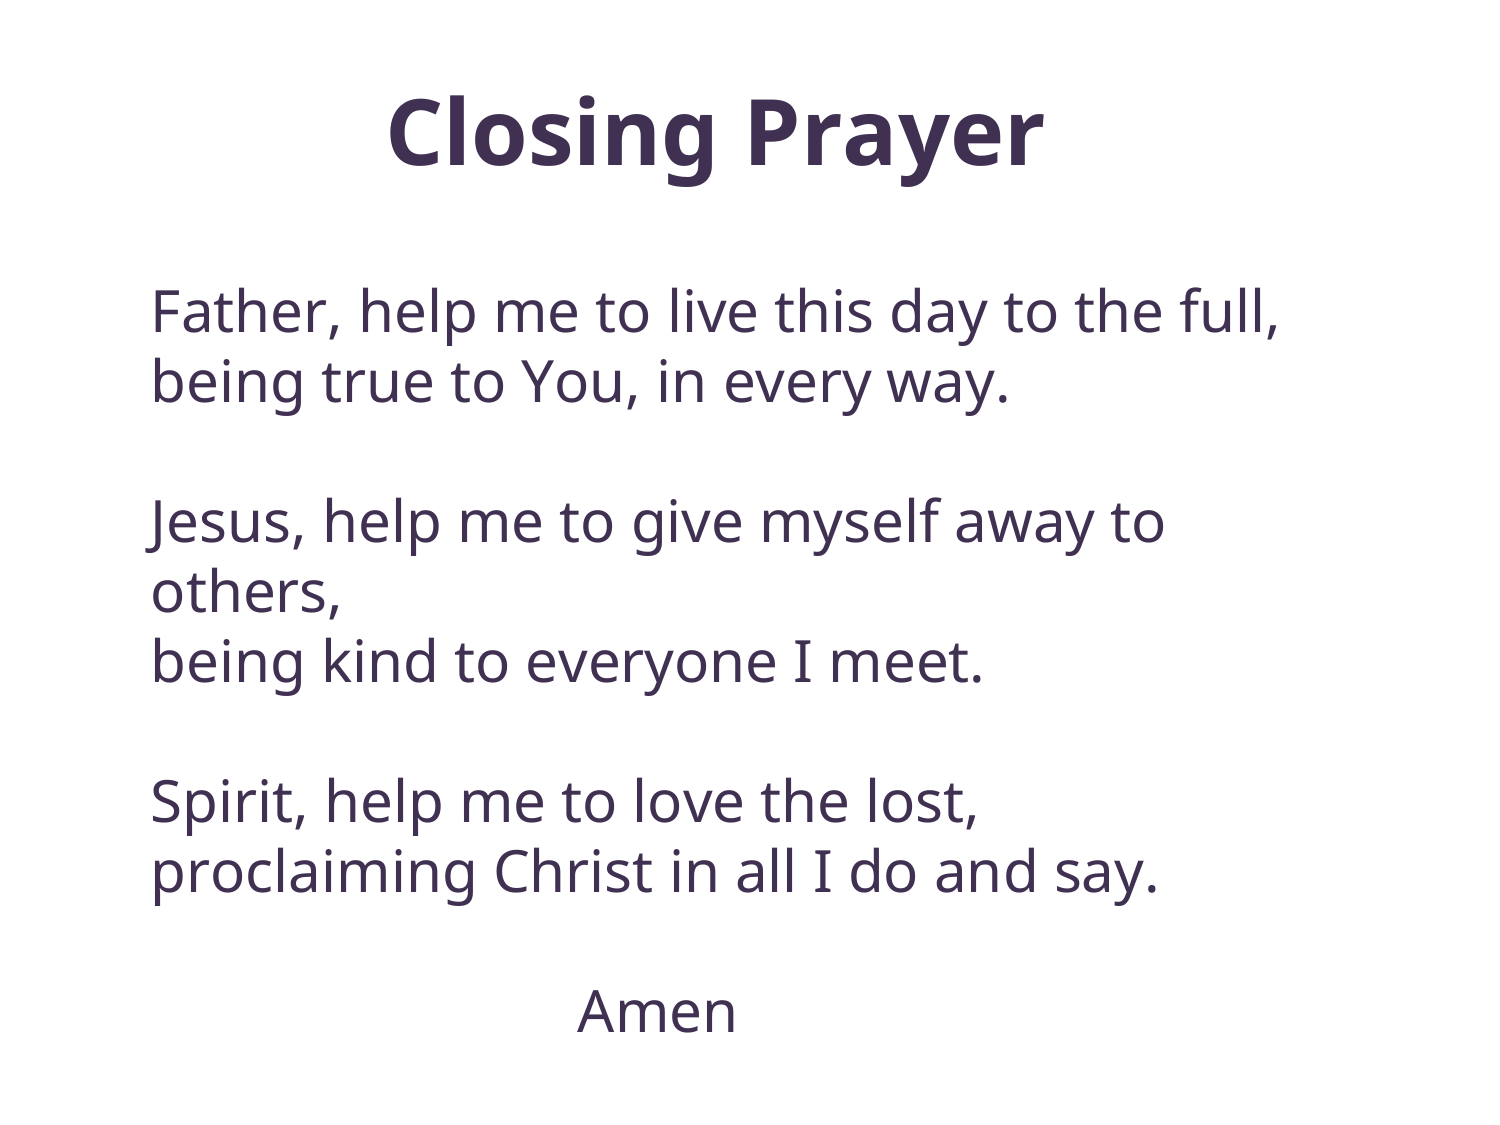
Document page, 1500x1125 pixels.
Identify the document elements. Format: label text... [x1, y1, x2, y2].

text_box Closing Prayer Father, help me to live this day to the full, being true to You, in every way. Jesus, help me to give myself away to others, being kind to everyone I meet. Spirit, help me to love the lost, proclaiming Christ in all I do and say. Amen [135, 66, 1365, 1125]
